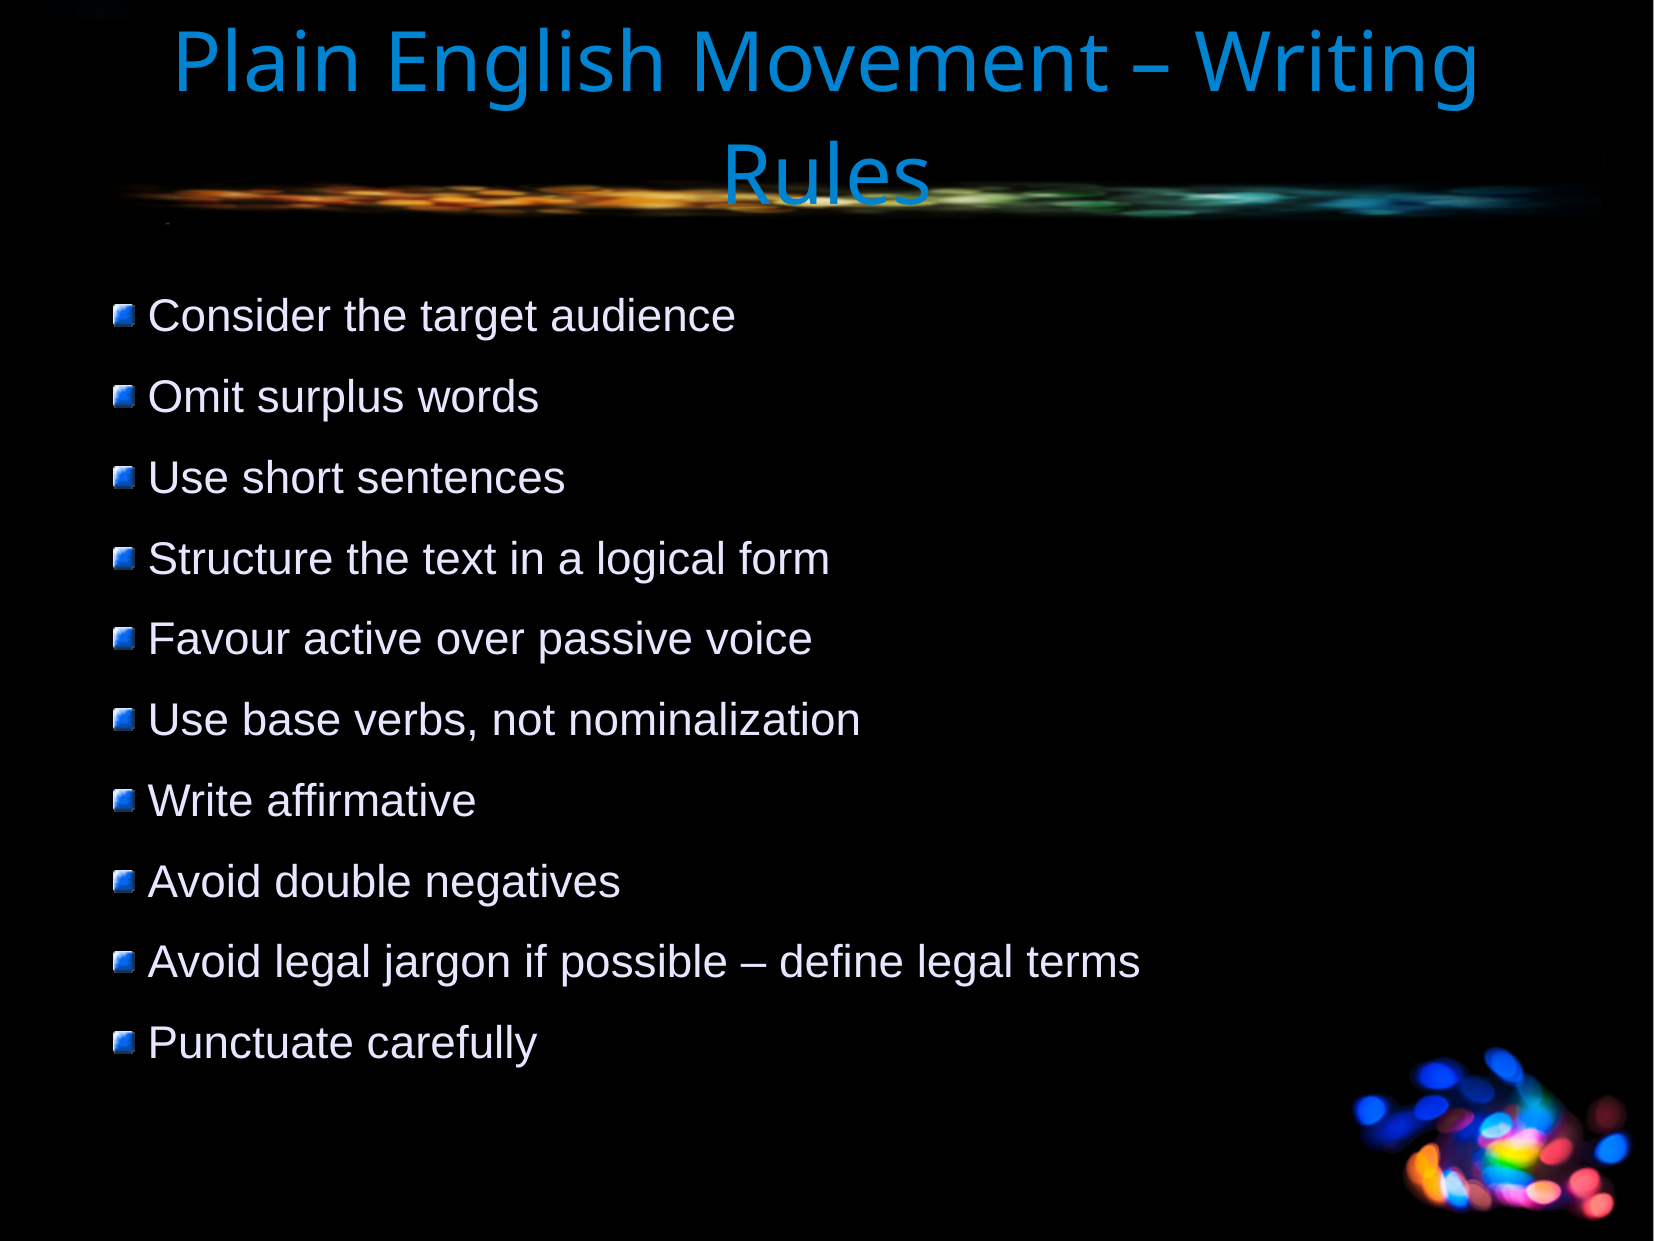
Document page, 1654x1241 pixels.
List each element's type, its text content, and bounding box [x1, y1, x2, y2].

picture [0, 0, 1654, 1241]
title Plain English Movement – Writing Rules [82, 19, 1571, 212]
list Consider the target audience Omit surplus words Use short sentences Structure the text in a logical form Favour active over passive voice Use base verbs, not nominalization Write affirmative Avoid double negatives Avoid legal jargon if possible – define legal terms Punctuate carefully [113, 290, 1602, 1094]
